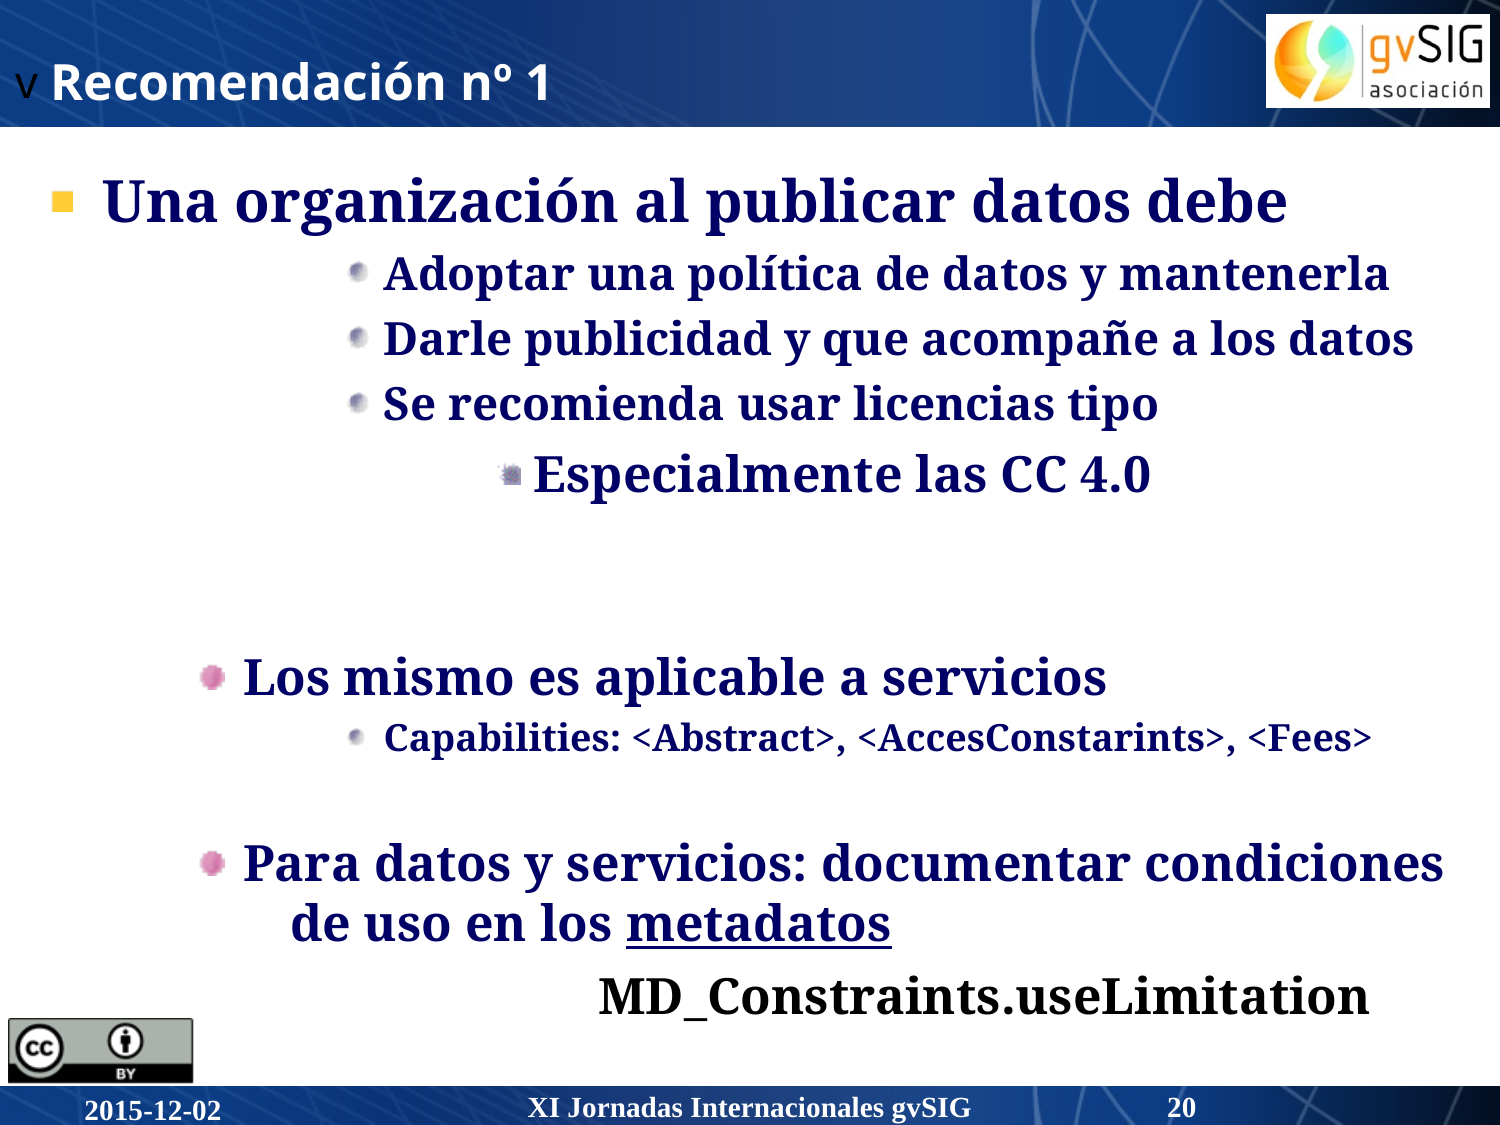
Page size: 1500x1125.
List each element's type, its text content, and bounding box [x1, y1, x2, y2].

list Una organización al publicar datos debe Adoptar una política de datos y mantenerla Darle publicidad y que acompañe a los datos Se recomienda usar licencias tipo Especialmente las CC 4.0 Los mismo es aplicable a servicios Capabilities: <Abstract>, <AccesConstarints>, <Fees> Para datos y servicios: documentar condiciones de uso en los metadatos MD_Constraints.useLimitation [31, 156, 1465, 973]
picture [0, 1086, 1500, 1125]
title Recomendación nº 1 [0, 43, 1276, 107]
picture [0, 0, 1500, 127]
